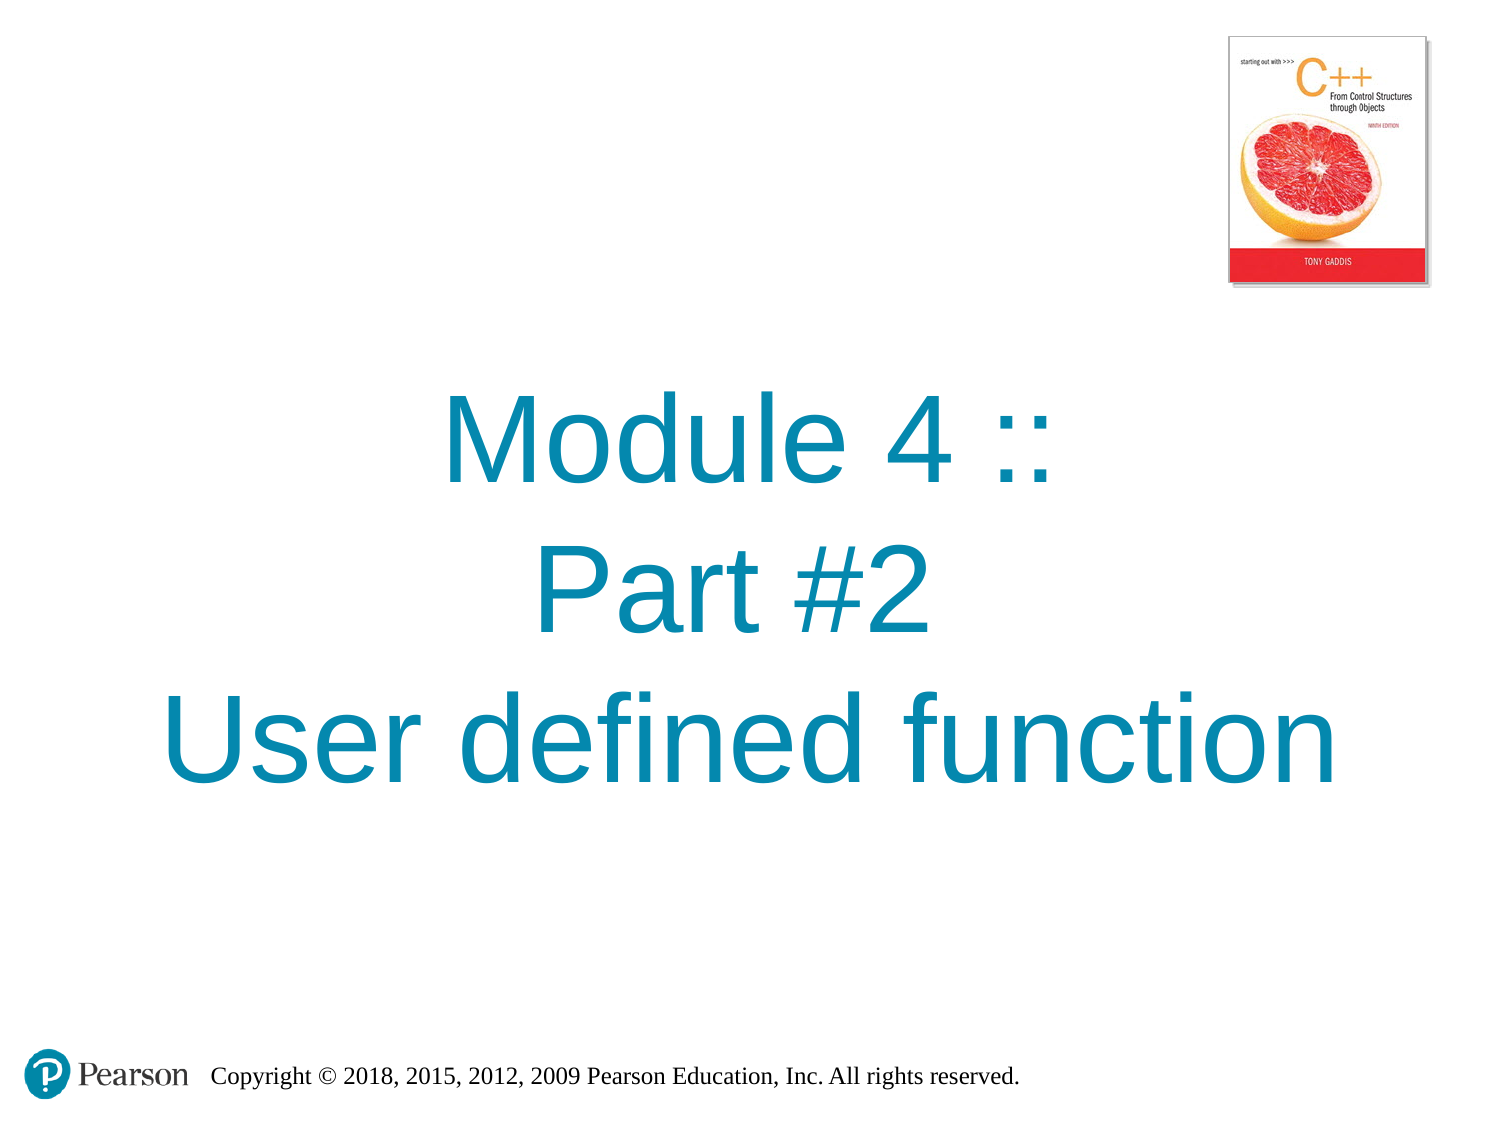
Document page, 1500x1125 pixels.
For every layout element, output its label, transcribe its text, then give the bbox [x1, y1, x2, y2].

title Module 4 :: Part #2 User defined function [112, 349, 1388, 591]
